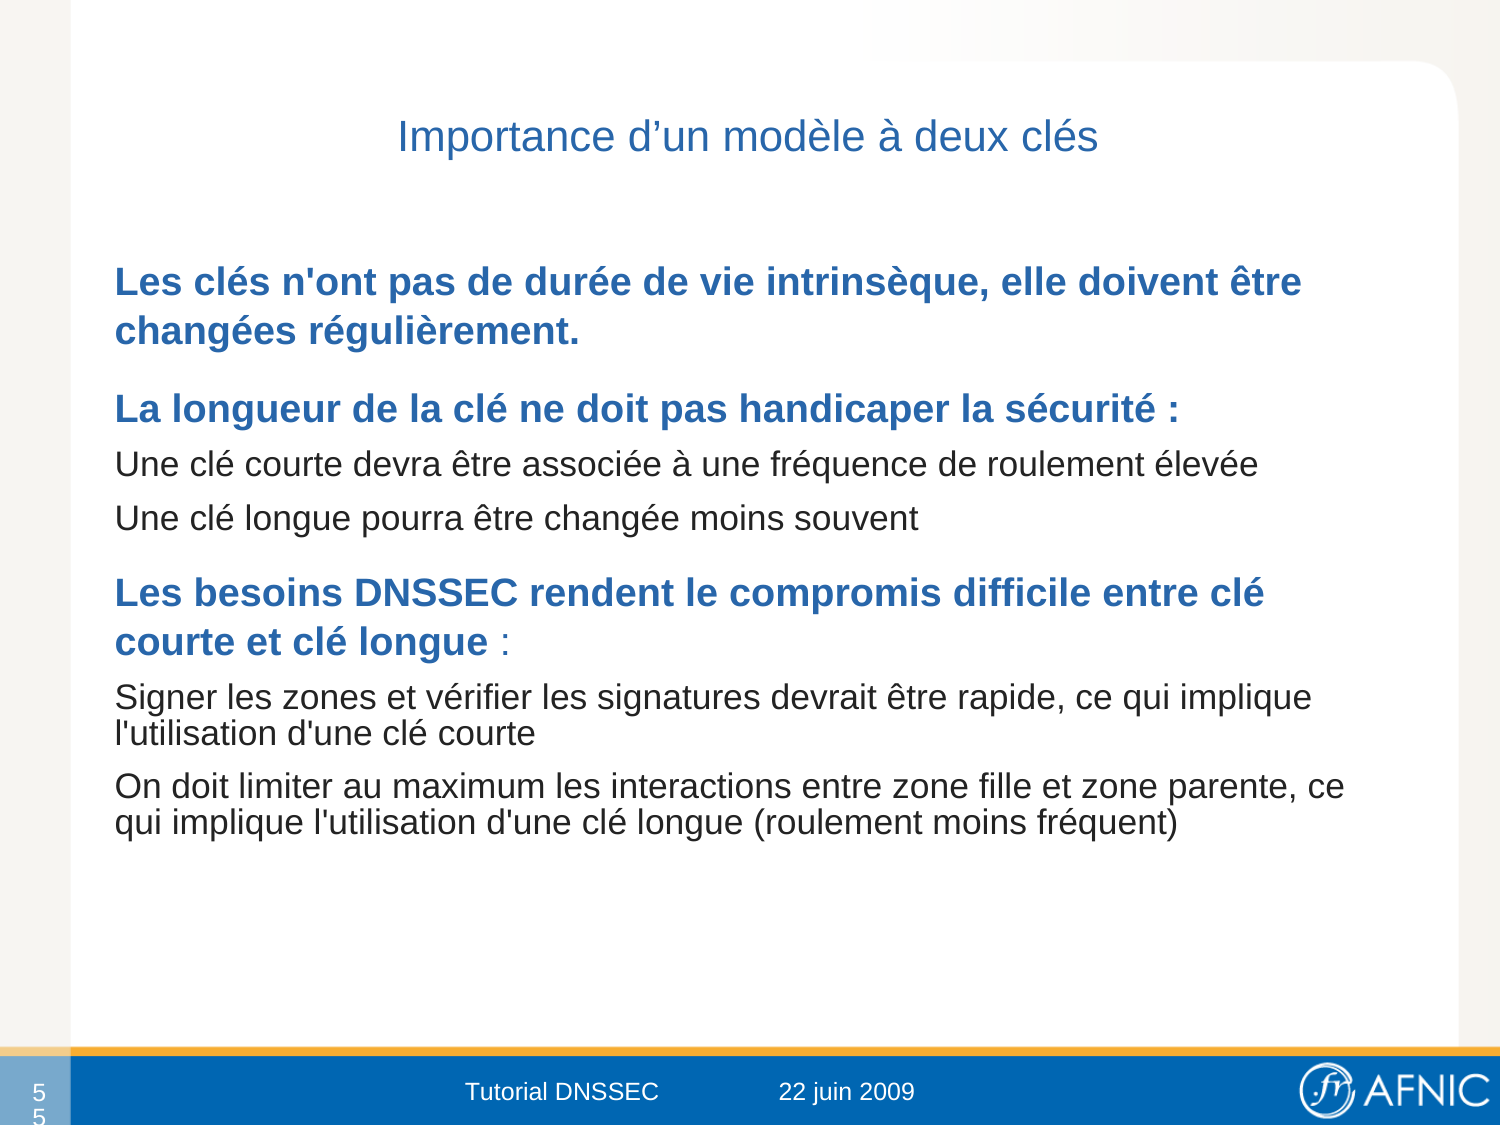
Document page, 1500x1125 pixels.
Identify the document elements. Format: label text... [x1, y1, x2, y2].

list Les clés n'ont pas de durée de vie intrinsèque, elle doivent être changées régulièrement. La longueur de la clé ne doit pas handicaper la sécurité : Une clé courte devra être associée à une fréquence de roulement élevée Une clé longue pourra être changée moins souvent Les besoins DNSSEC rendent le compromis difficile entre clé courte et clé longue : Signer les zones et vérifier les signatures devrait être rapide, ce qui implique l'utilisation d'une clé courte On doit limiter au maximum les interactions entre zone fille et zone parente, ce qui implique l'utilisation d'une clé longue (roulement moins fréquent) [114, 252, 1396, 1006]
picture [0, 0, 1500, 1125]
title Importance d’un modèle à deux clés [108, 55, 1389, 213]
